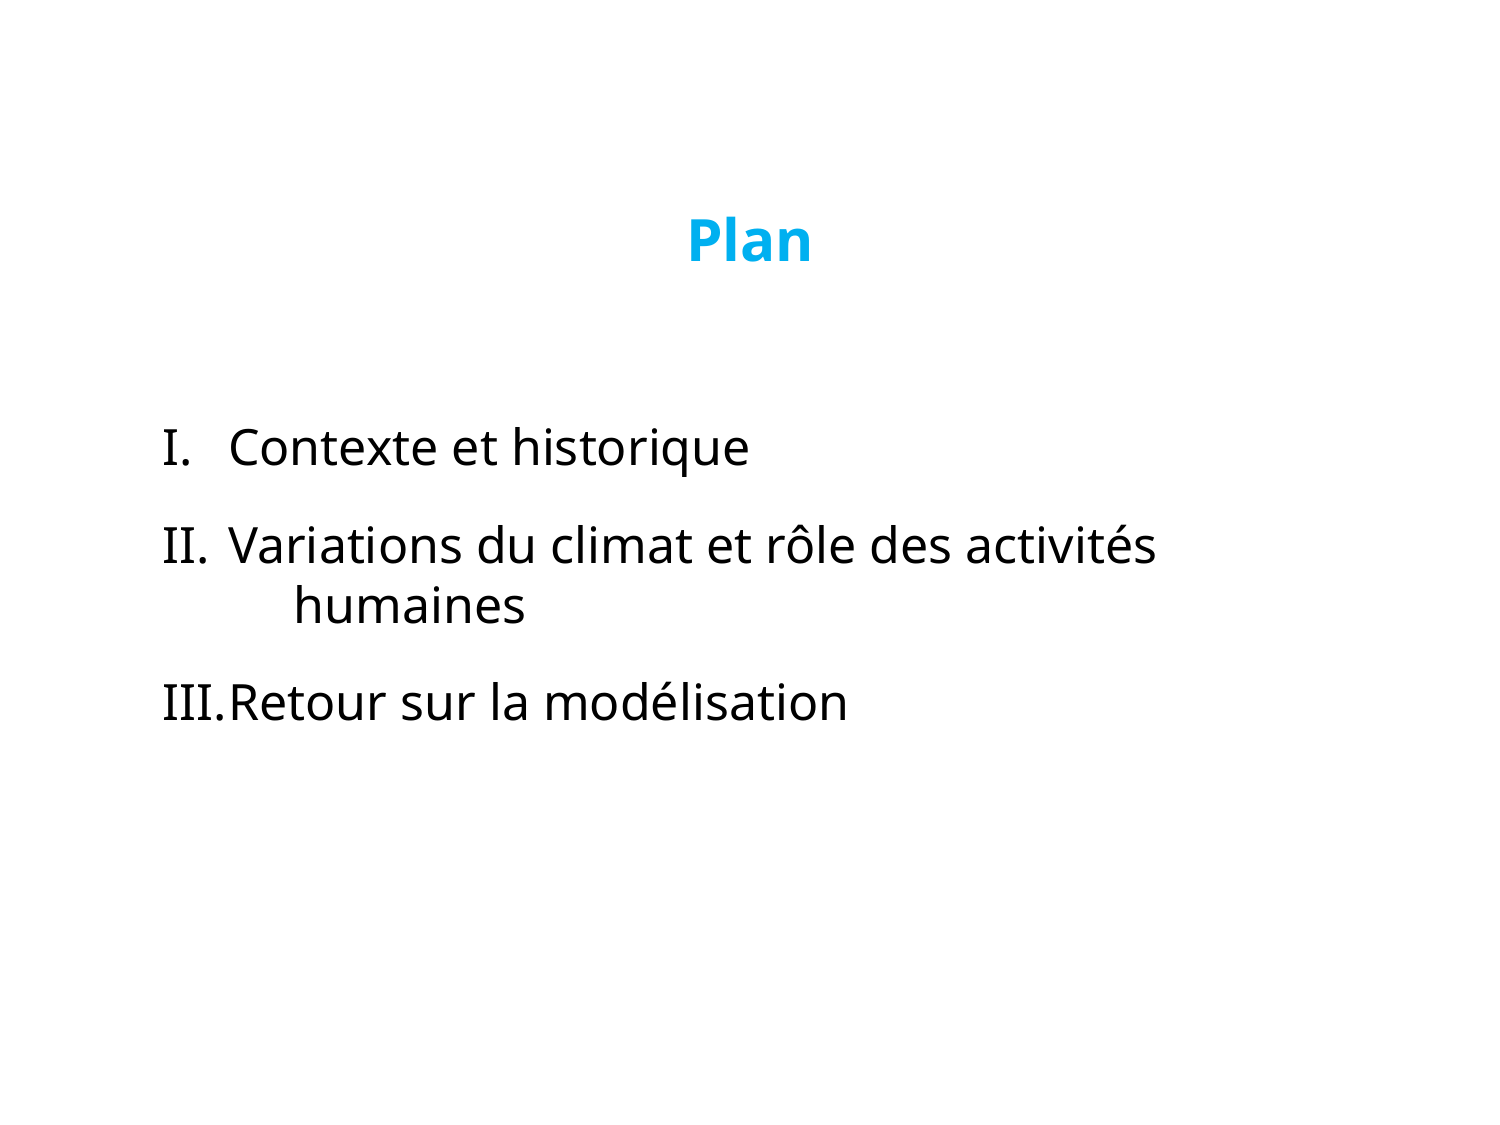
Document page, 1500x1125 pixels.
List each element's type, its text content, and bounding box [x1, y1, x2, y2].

text_box Contexte et historique Variations du climat et rôle des activités humaines Retour sur la modélisation [147, 408, 1365, 739]
text_box Plan [53, 199, 1447, 353]
